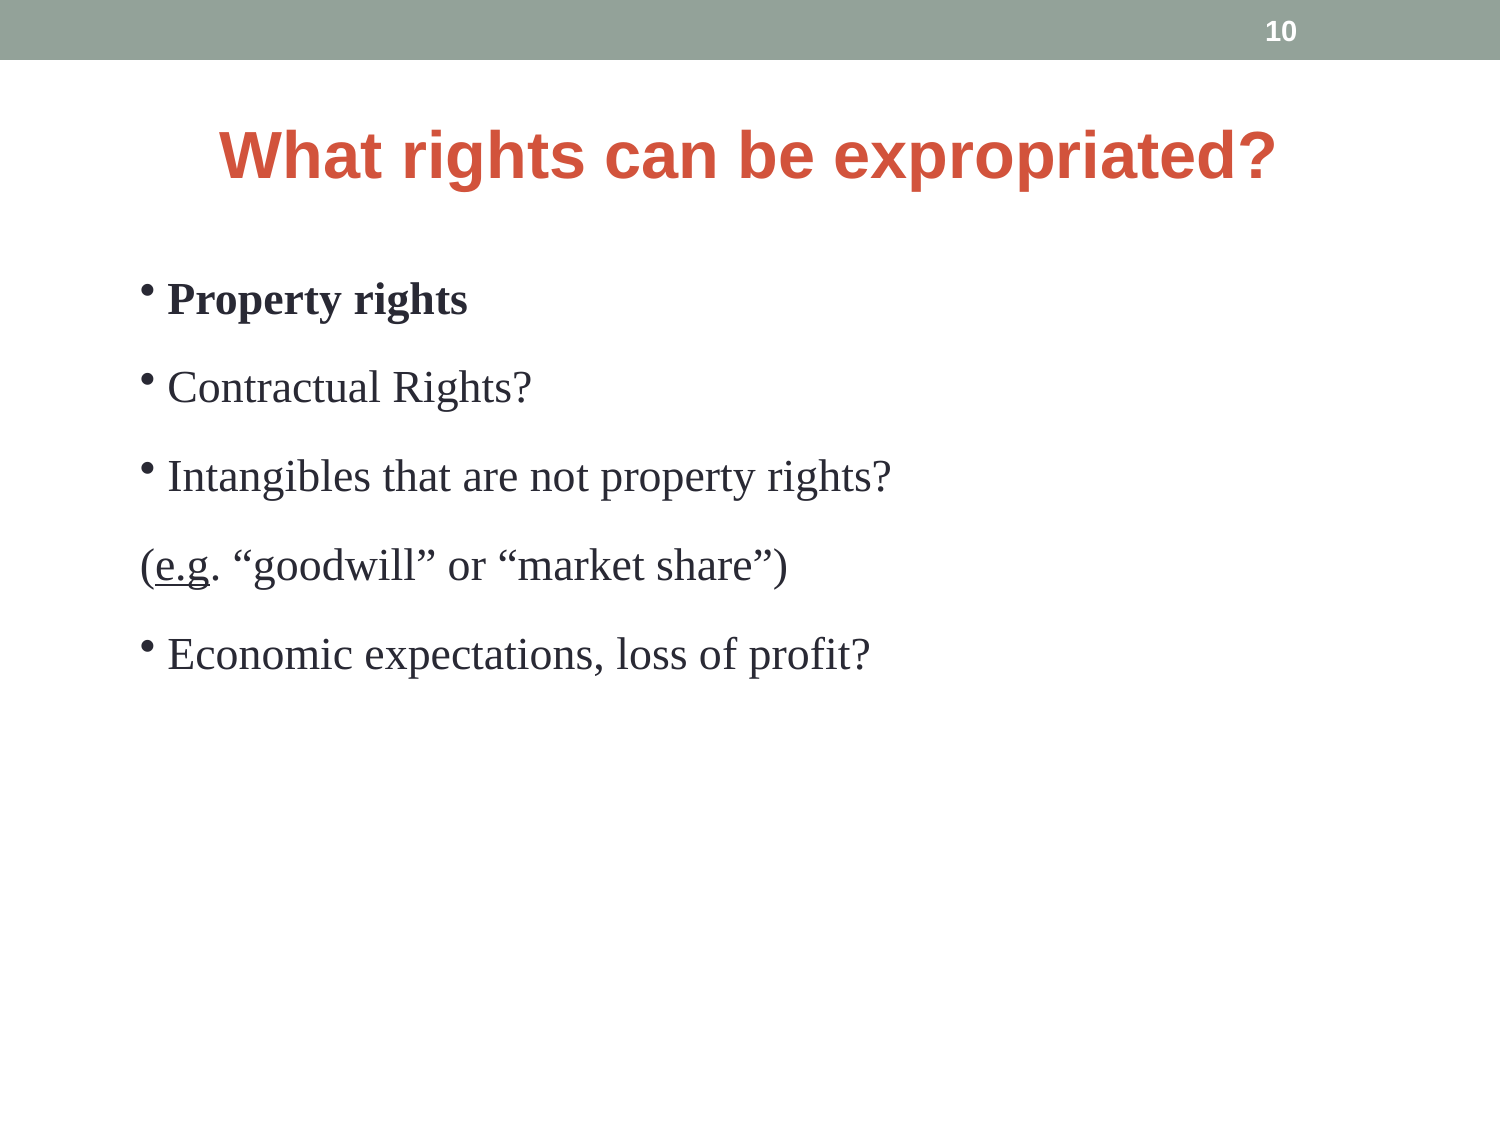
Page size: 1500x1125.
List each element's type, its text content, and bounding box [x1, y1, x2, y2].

text_box What rights can be expropriated? [112, 113, 1388, 190]
text_box Property rights Contractual Rights? Intangibles that are not property rights? (e.g. “goodwill” or “market share”) Economic expectations, loss of profit? [125, 249, 1425, 976]
slide_number <編號> [1250, 3, 1425, 57]
